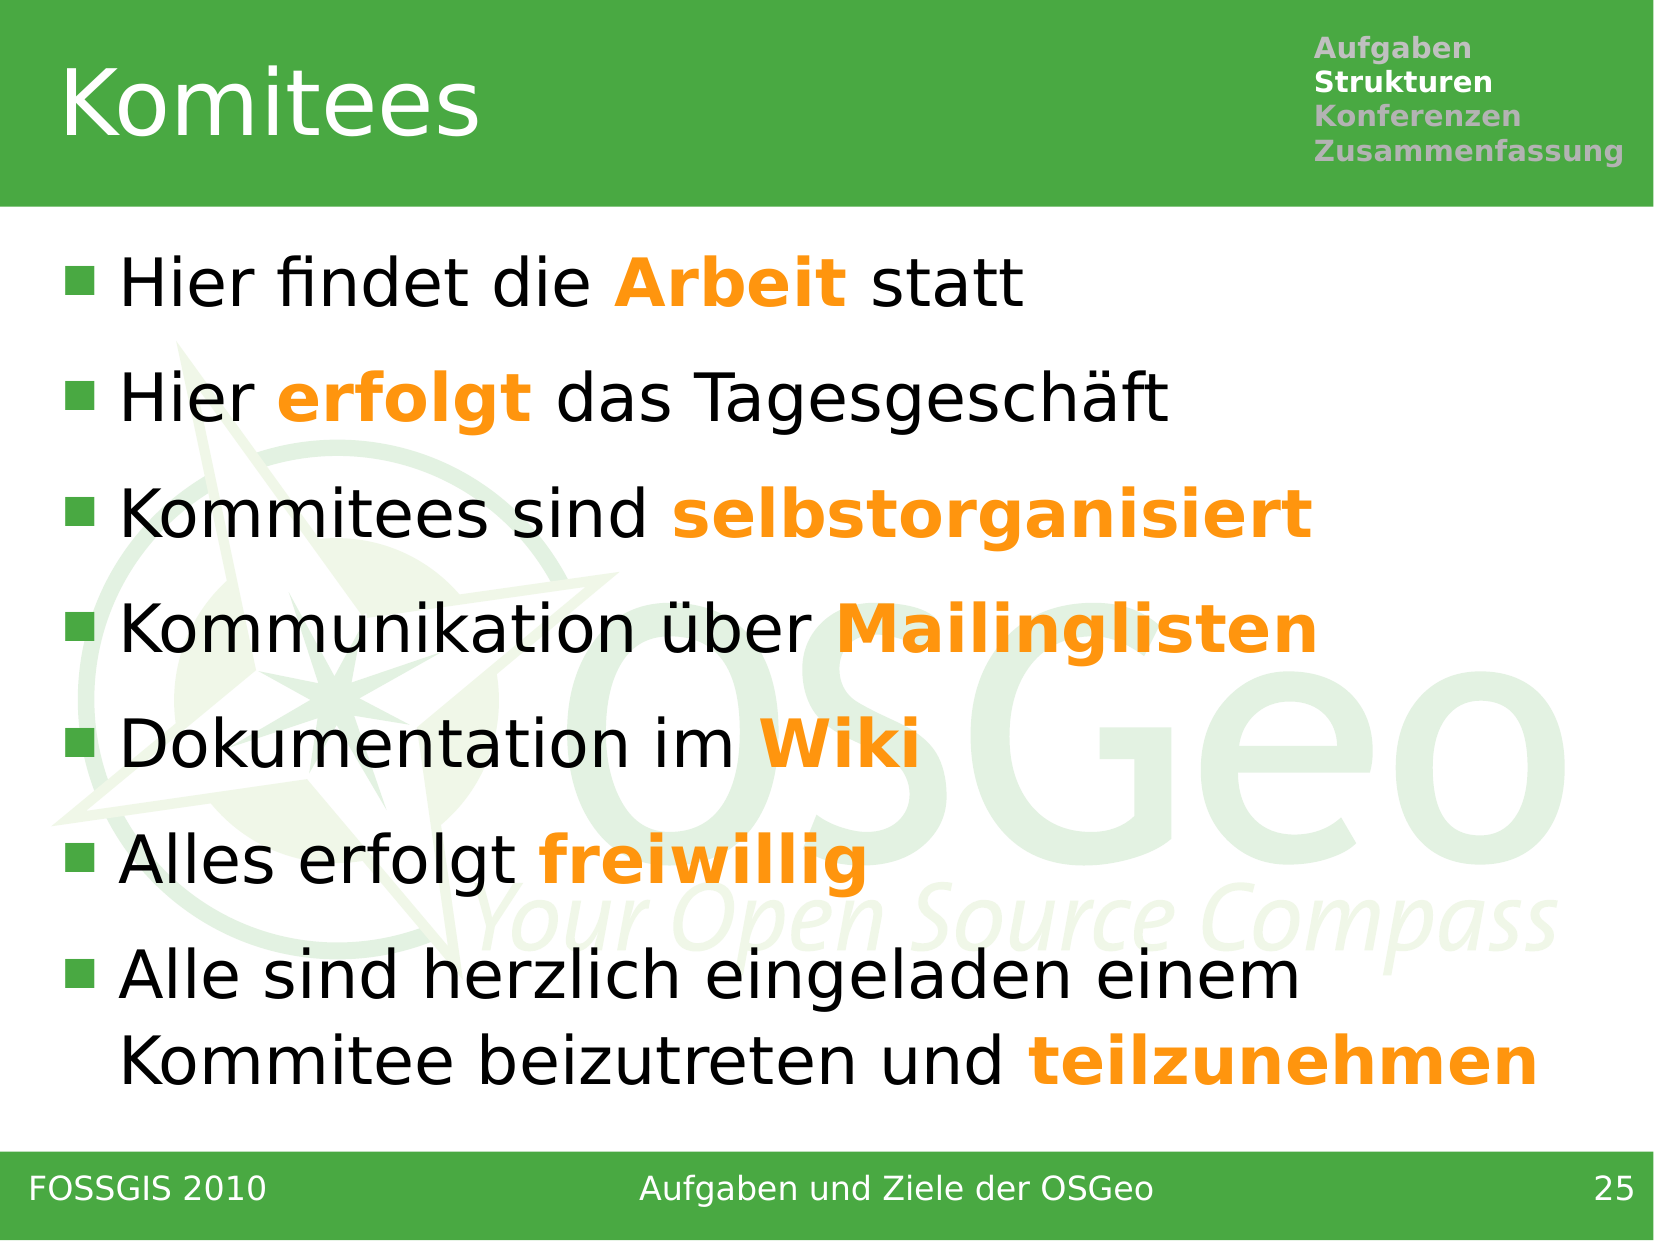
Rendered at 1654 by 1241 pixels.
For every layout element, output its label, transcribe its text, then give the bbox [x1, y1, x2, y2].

text_box Aufgaben Strukturen Konferenzen Zusammenfassung [1299, 23, 1654, 201]
list Hier findet die Arbeit statt Hier erfolgt das Tagesgeschäft Kommitees sind selbstorganisiert Kommunikation über Mailinglisten Dokumentation im Wiki Alles erfolgt freiwillig Alle sind herzlich eingeladen einem Kommitee beizutreten und teilzunehmen [47, 236, 1595, 1123]
title Komitees [59, 29, 1299, 178]
